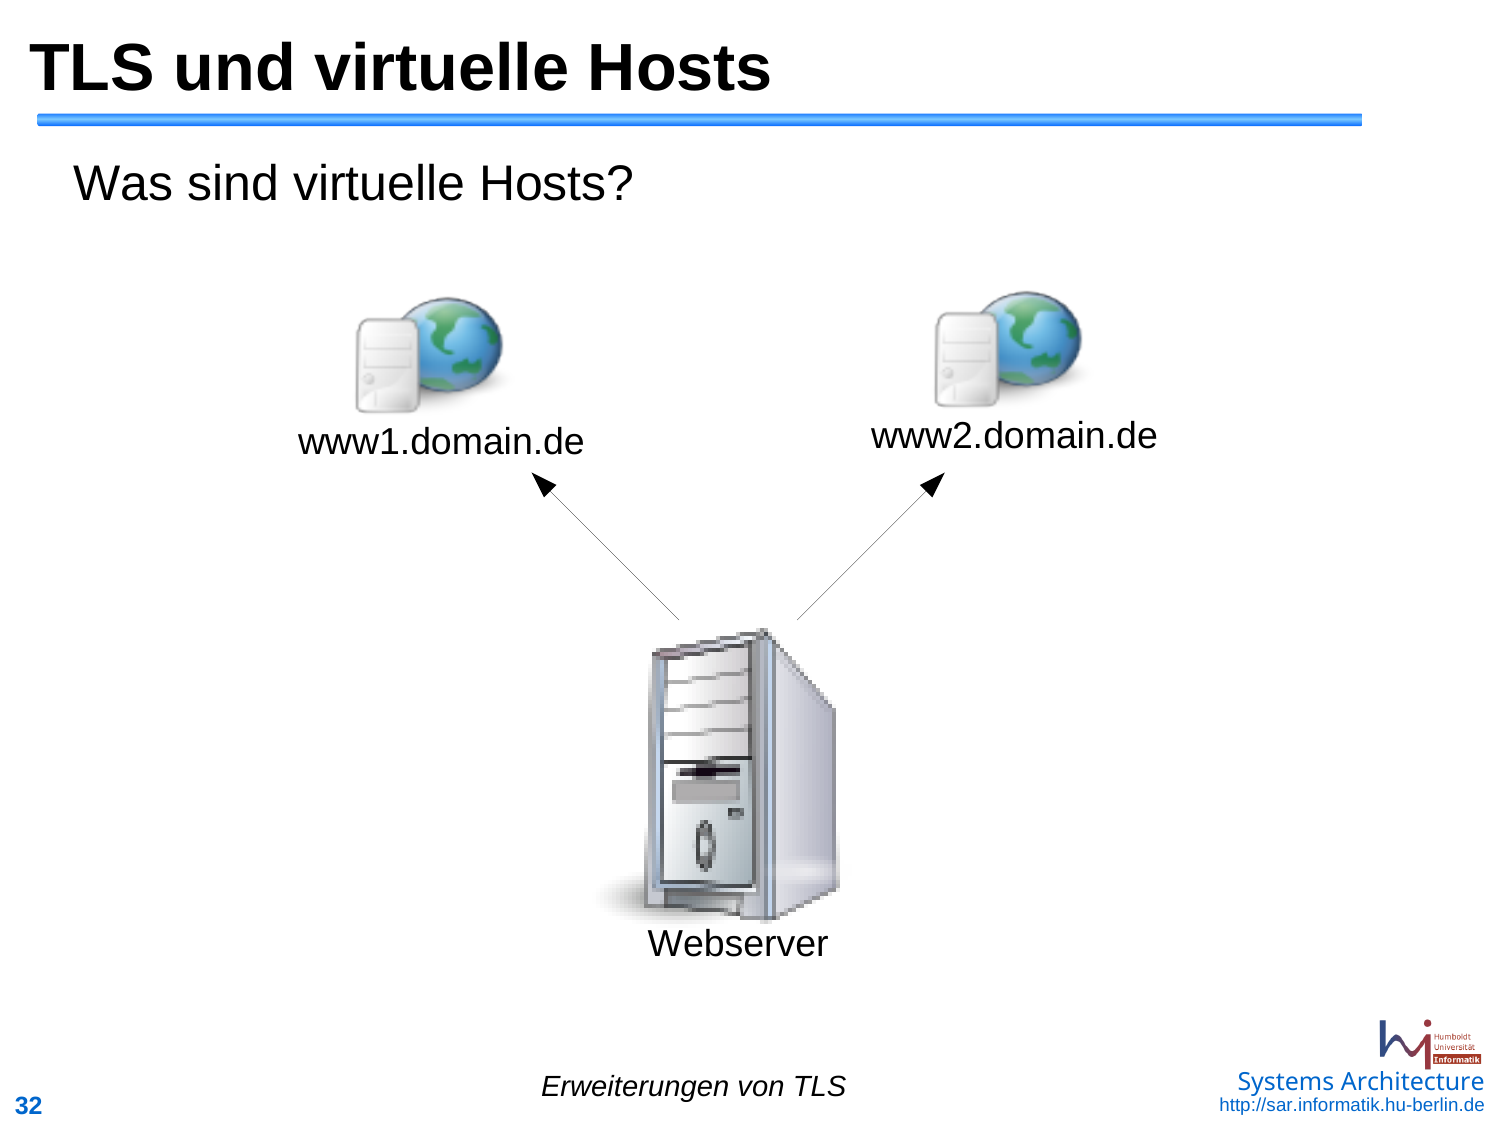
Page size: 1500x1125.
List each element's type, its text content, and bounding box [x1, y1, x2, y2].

title TLS und virtuelle Hosts [29, 19, 1500, 115]
text_box Webserver [620, 937, 857, 973]
picture [903, 259, 1118, 407]
text_box Erweiterungen von TLS [442, 1062, 945, 1111]
picture [572, 616, 893, 937]
picture [1376, 1016, 1483, 1071]
picture [324, 265, 539, 413]
text_box Was sind virtuelle Hosts? [59, 147, 1182, 237]
text_box www2.domain.de [856, 407, 1182, 465]
text_box www1.domain.de [283, 413, 609, 471]
